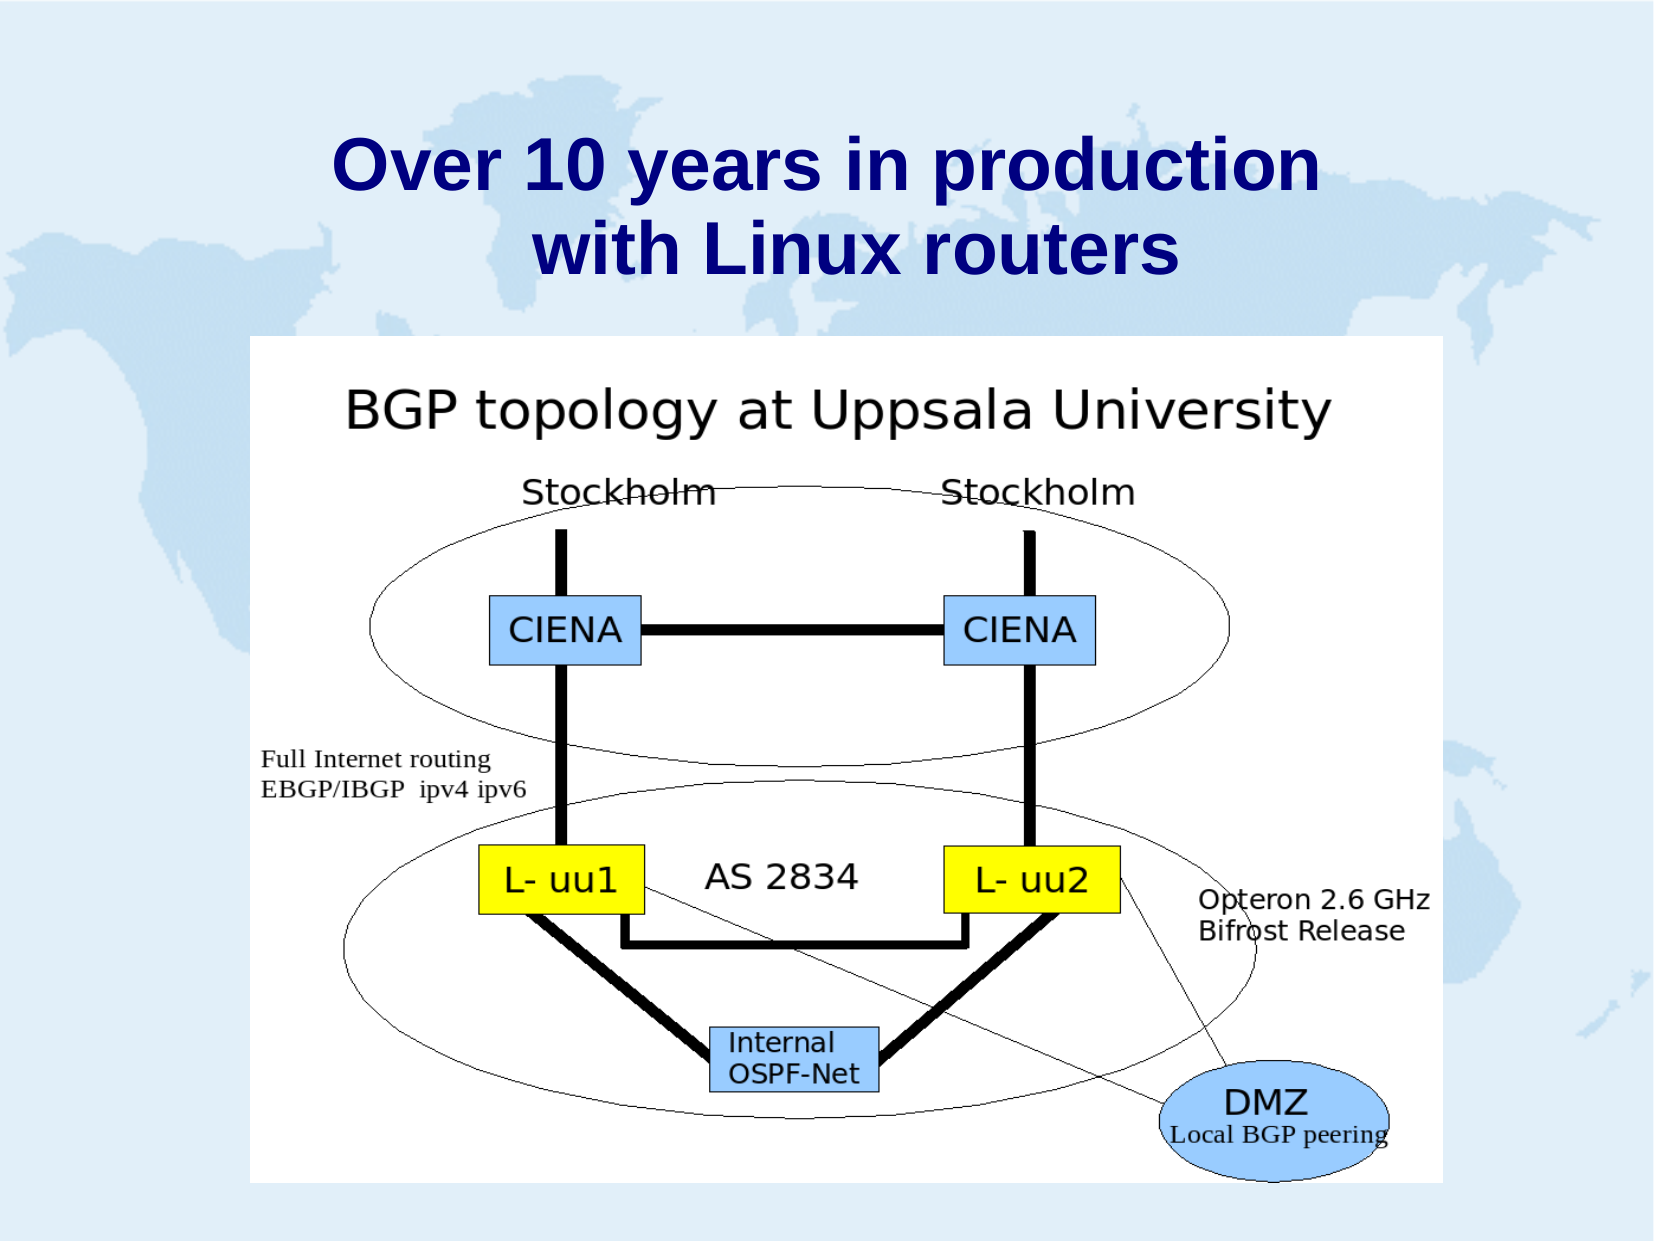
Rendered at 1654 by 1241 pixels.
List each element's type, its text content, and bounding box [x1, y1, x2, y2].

picture [0, 0, 1654, 1241]
title Over 10 years in production with Linux routers [121, 102, 1534, 311]
